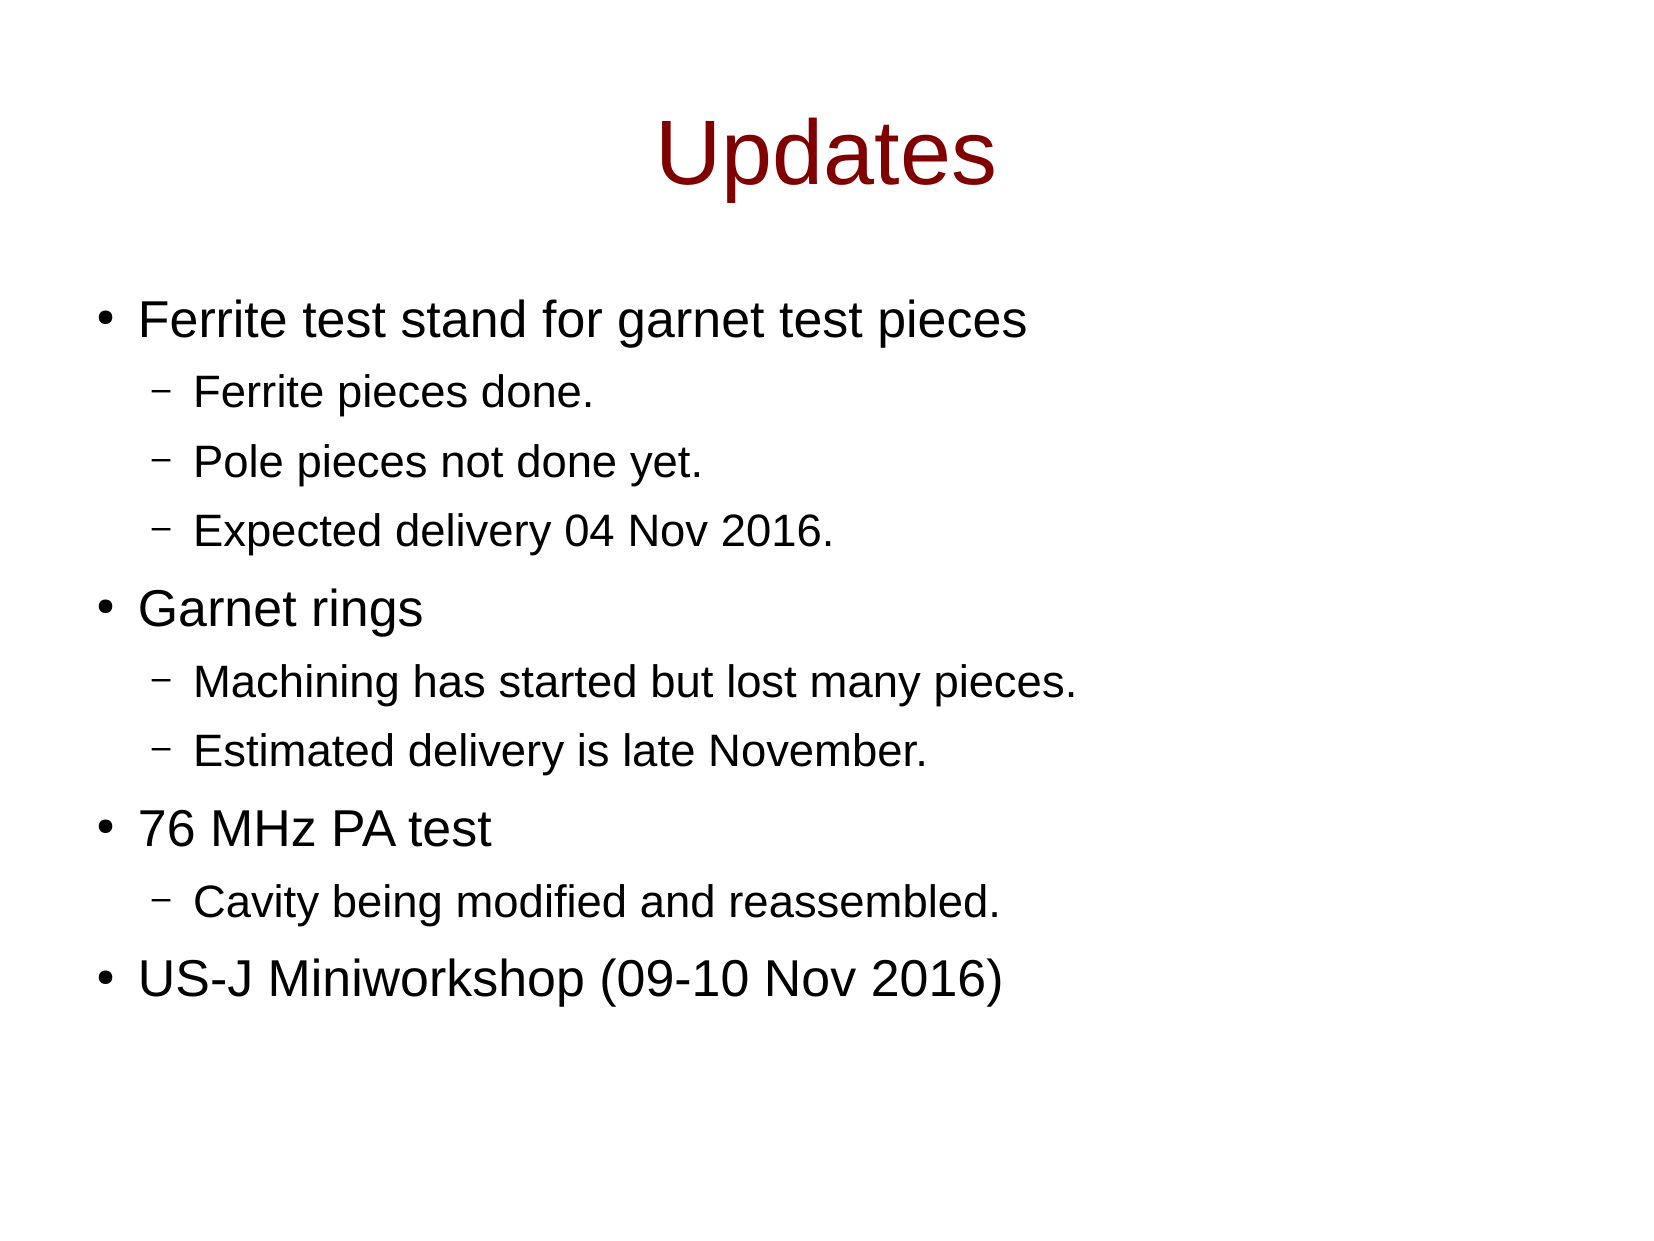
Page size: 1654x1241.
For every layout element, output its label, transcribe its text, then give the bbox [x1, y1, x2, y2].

title Updates [82, 49, 1571, 257]
list Ferrite test stand for garnet test pieces Ferrite pieces done. Pole pieces not done yet. Expected delivery 04 Nov 2016. Garnet rings Machining has started but lost many pieces. Estimated delivery is late November. 76 MHz PA test Cavity being modified and reassembled. US-J Miniworkshop (09-10 Nov 2016) [82, 290, 1571, 1010]
